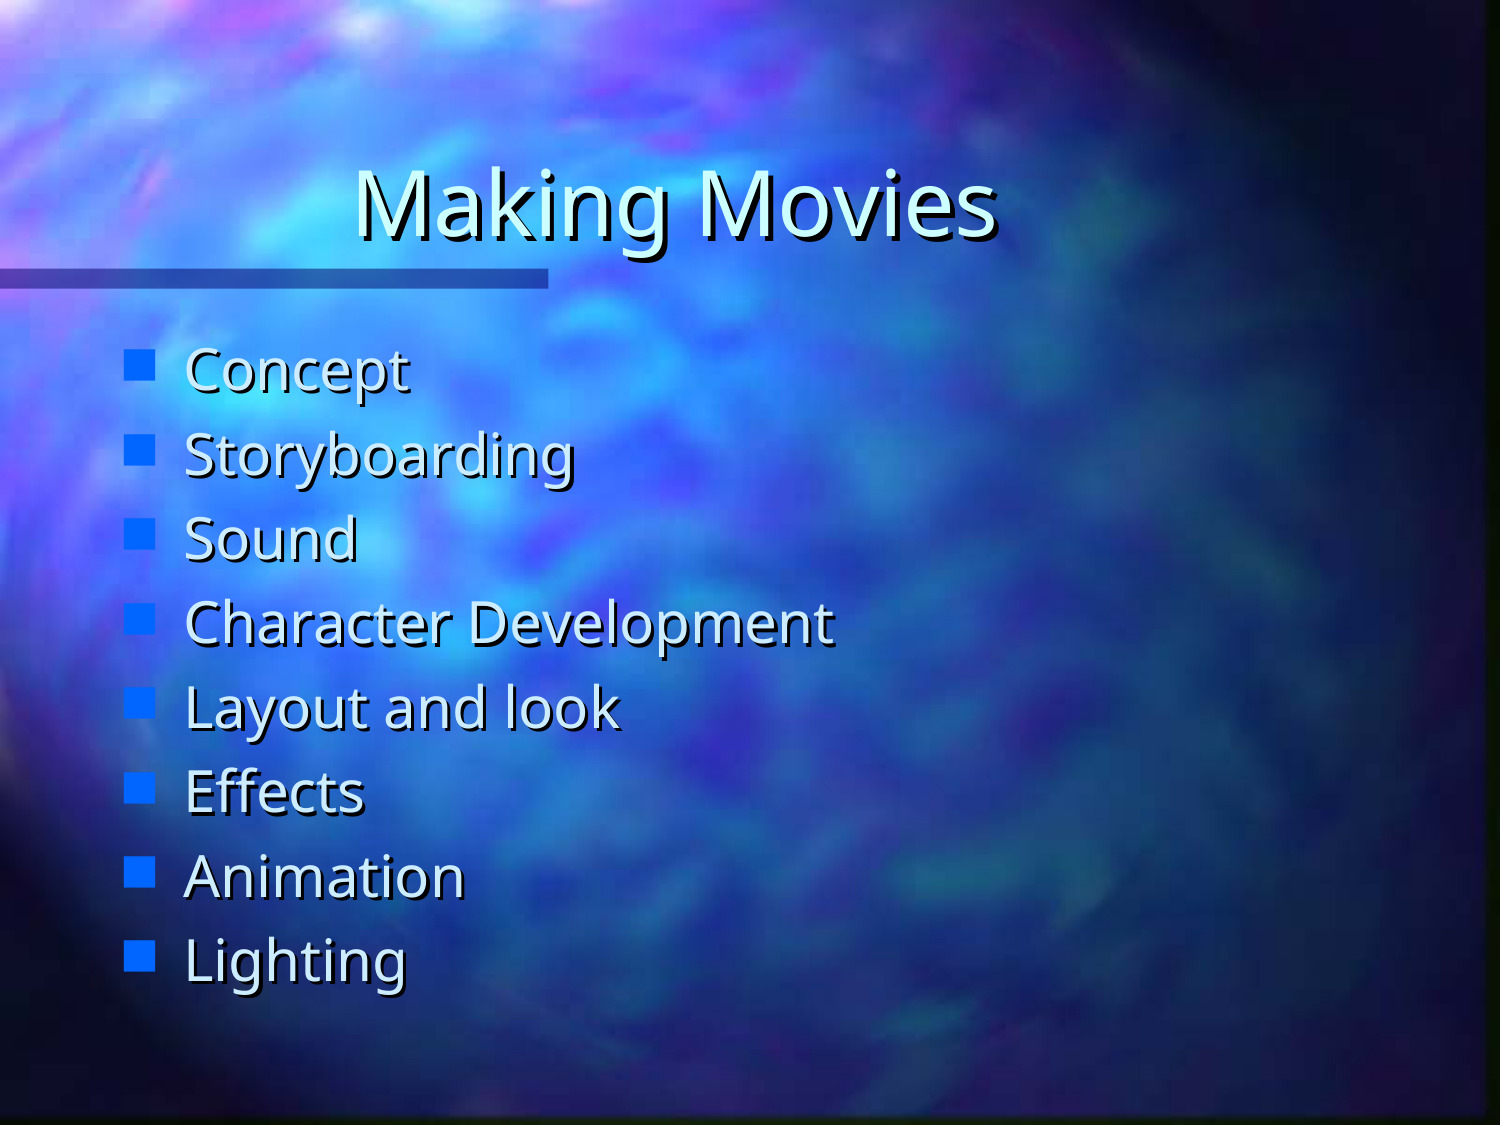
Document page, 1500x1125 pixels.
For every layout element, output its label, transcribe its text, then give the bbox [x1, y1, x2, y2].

title Making Movies [37, 74, 1313, 263]
list Concept Storyboarding Sound Character Development Layout and look Effects Animation Lighting [112, 324, 1388, 1002]
picture [0, 0, 1500, 1125]
